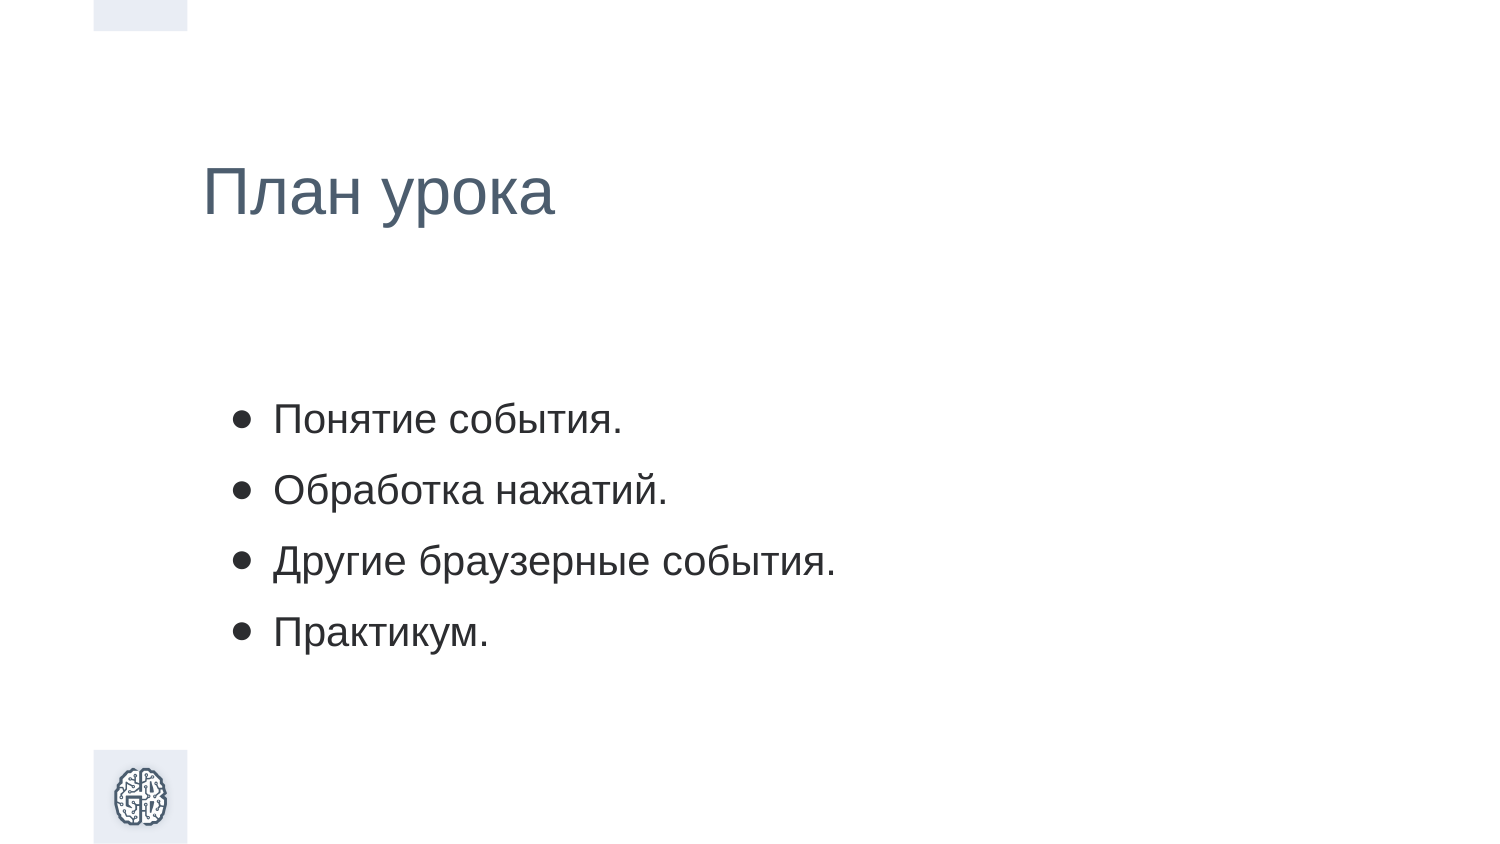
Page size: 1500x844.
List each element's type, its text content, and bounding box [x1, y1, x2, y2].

text_box План урока [187, 93, 1312, 282]
text_box Понятие события. Обработка нажатий. Другие браузерные события. Практикум. [187, 303, 1312, 743]
picture [106, 760, 175, 834]
